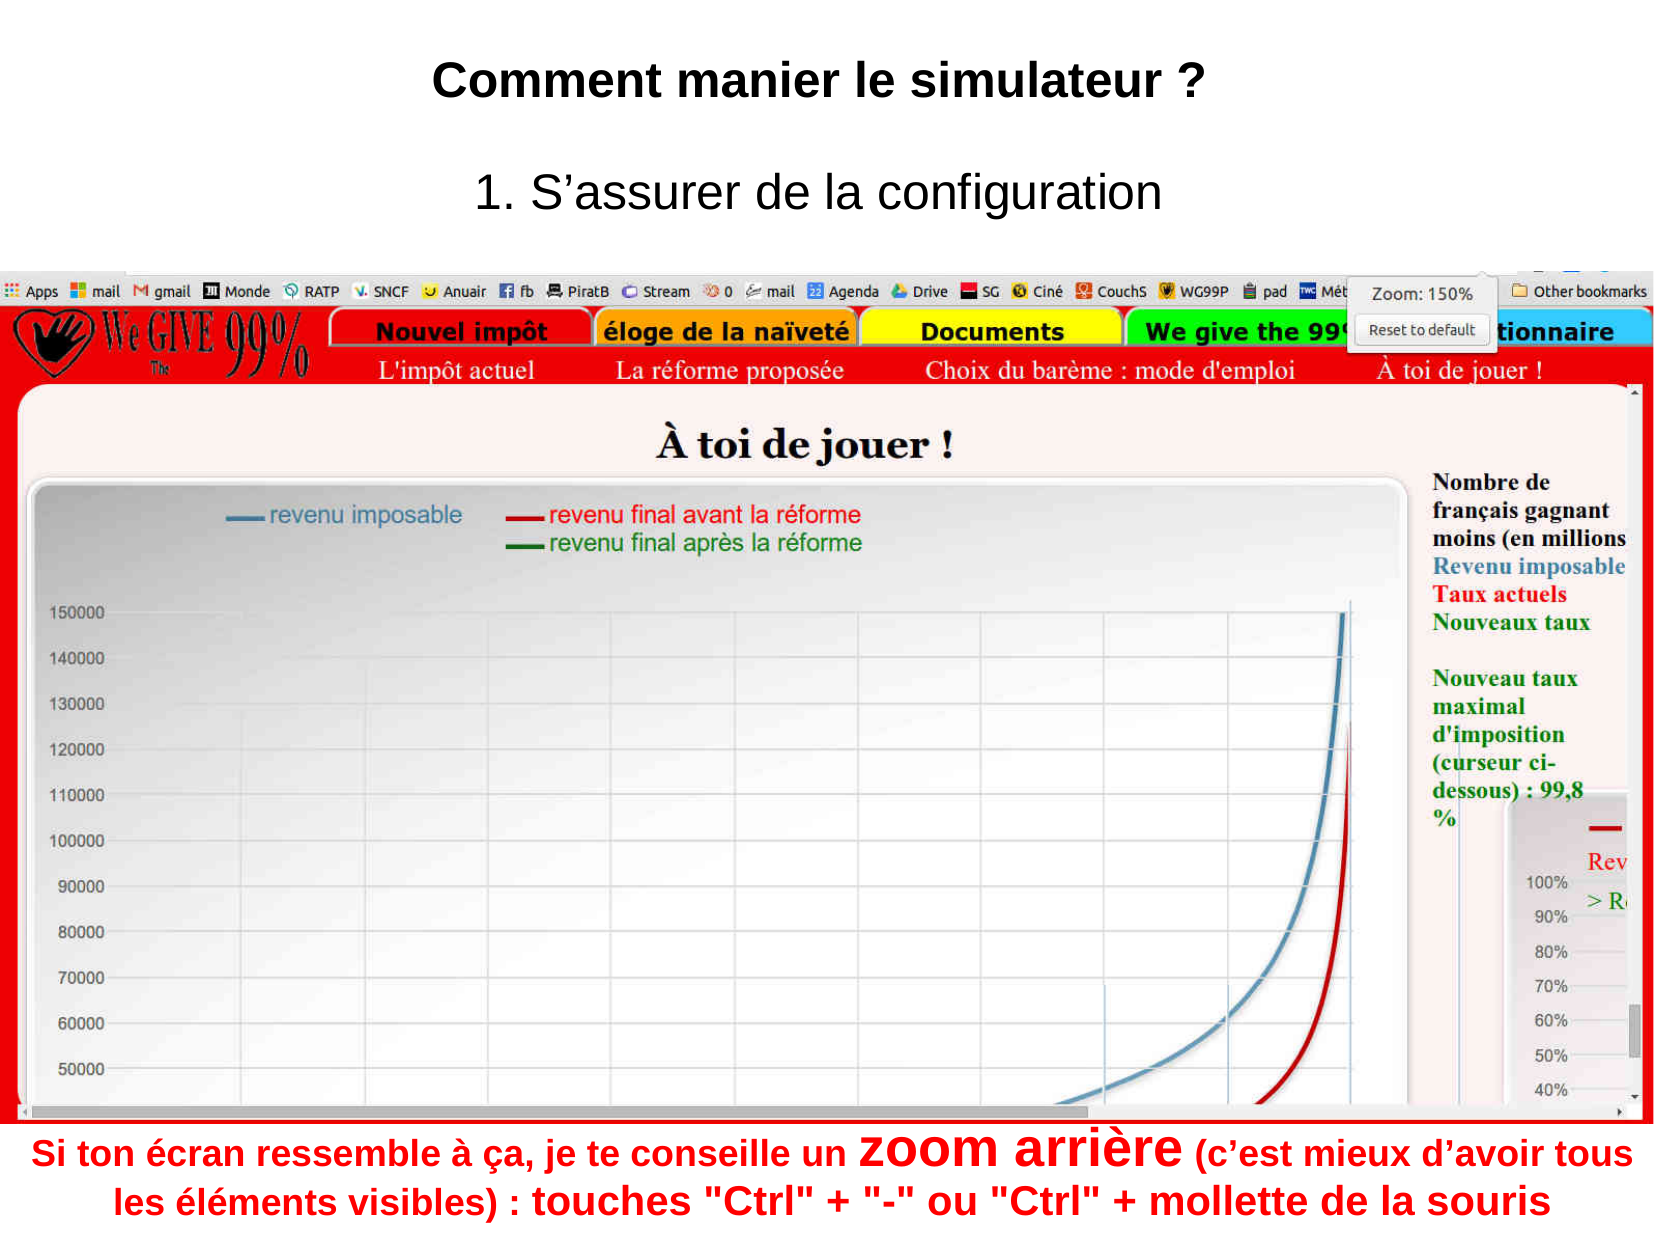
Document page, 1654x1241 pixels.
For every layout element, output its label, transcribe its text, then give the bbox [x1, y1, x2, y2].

text_box Si ton écran ressemble à ça, je te conseille un zoom arrière (c’est mieux d’avoir tous les éléments visibles) : touches "Ctrl" + "-" ou "Ctrl" + mollette de la souris [0, 1110, 1654, 1241]
text_box Comment manier le simulateur ? 1. S’assurer de la configuration [315, 45, 1324, 229]
picture [0, 271, 1654, 1110]
